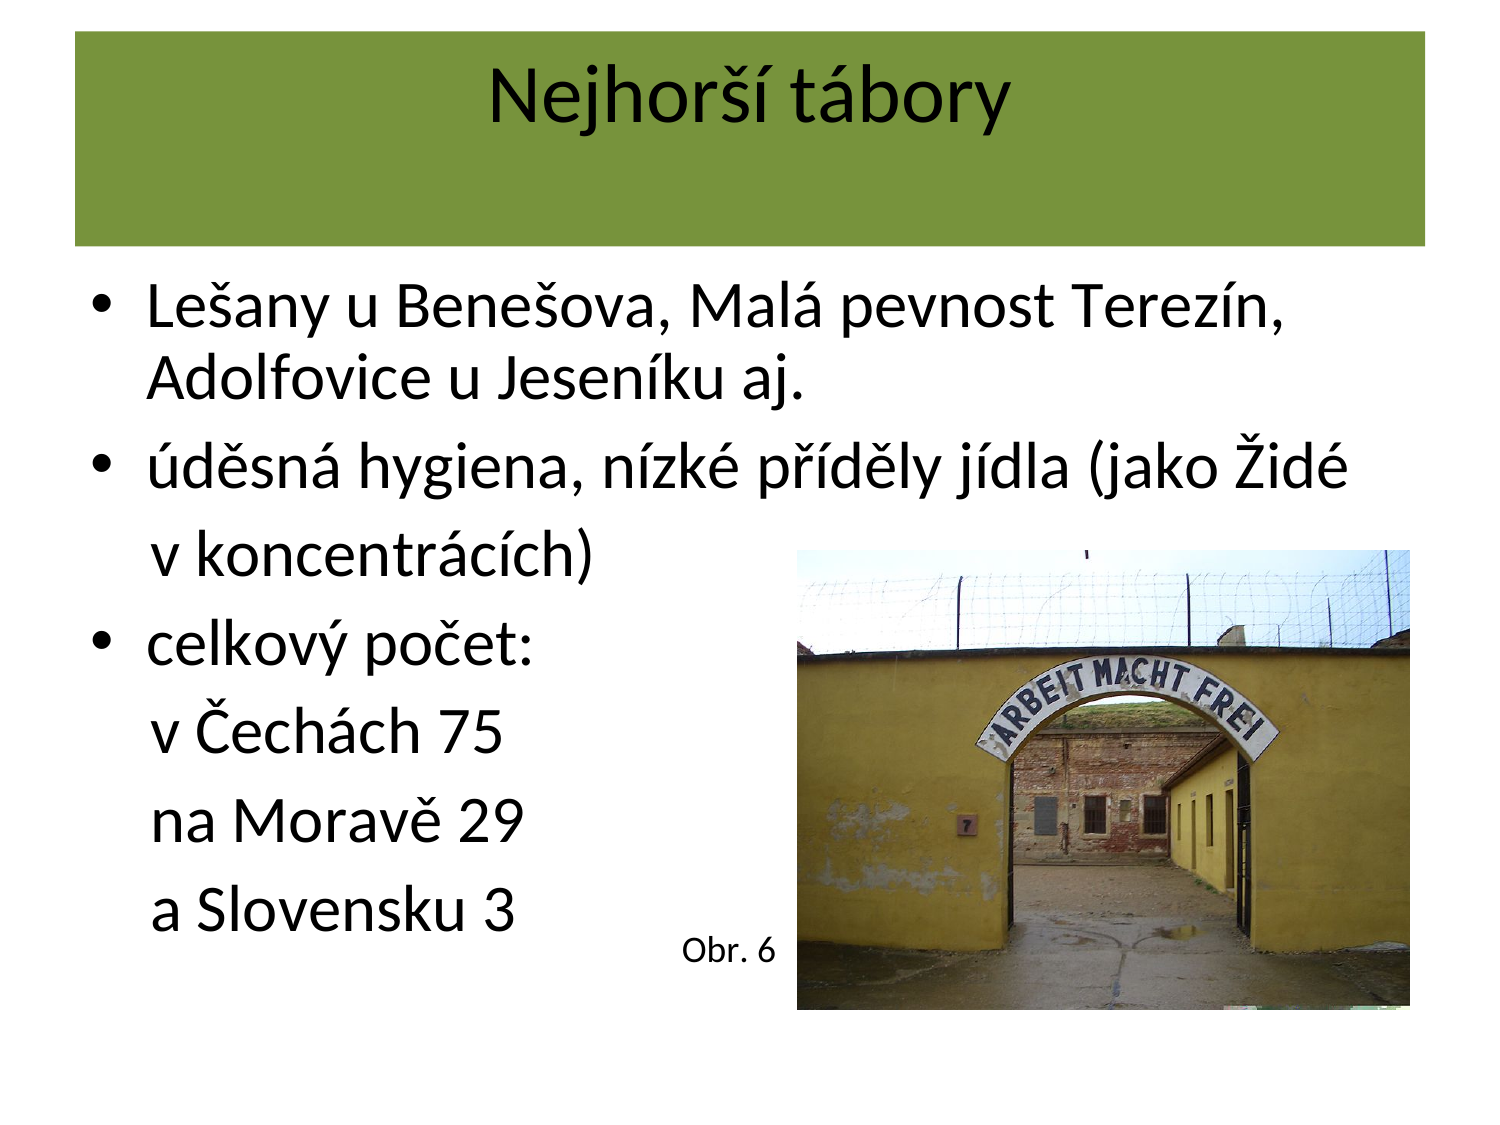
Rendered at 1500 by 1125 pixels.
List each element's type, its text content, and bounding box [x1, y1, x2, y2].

picture [797, 550, 1410, 1010]
title Nejhorší tábory [75, 31, 1426, 247]
list Lešany u Benešova, Malá pevnost Terezín, Adolfovice u Jeseníku aj. úděsná hygiena, nízké příděly jídla (jako Židé v koncentrácích) celkový počet: v Čechách 75 na Moravě 29 a Slovensku 3 [75, 262, 1426, 1006]
text_box Obr. 6 [667, 916, 1014, 1023]
